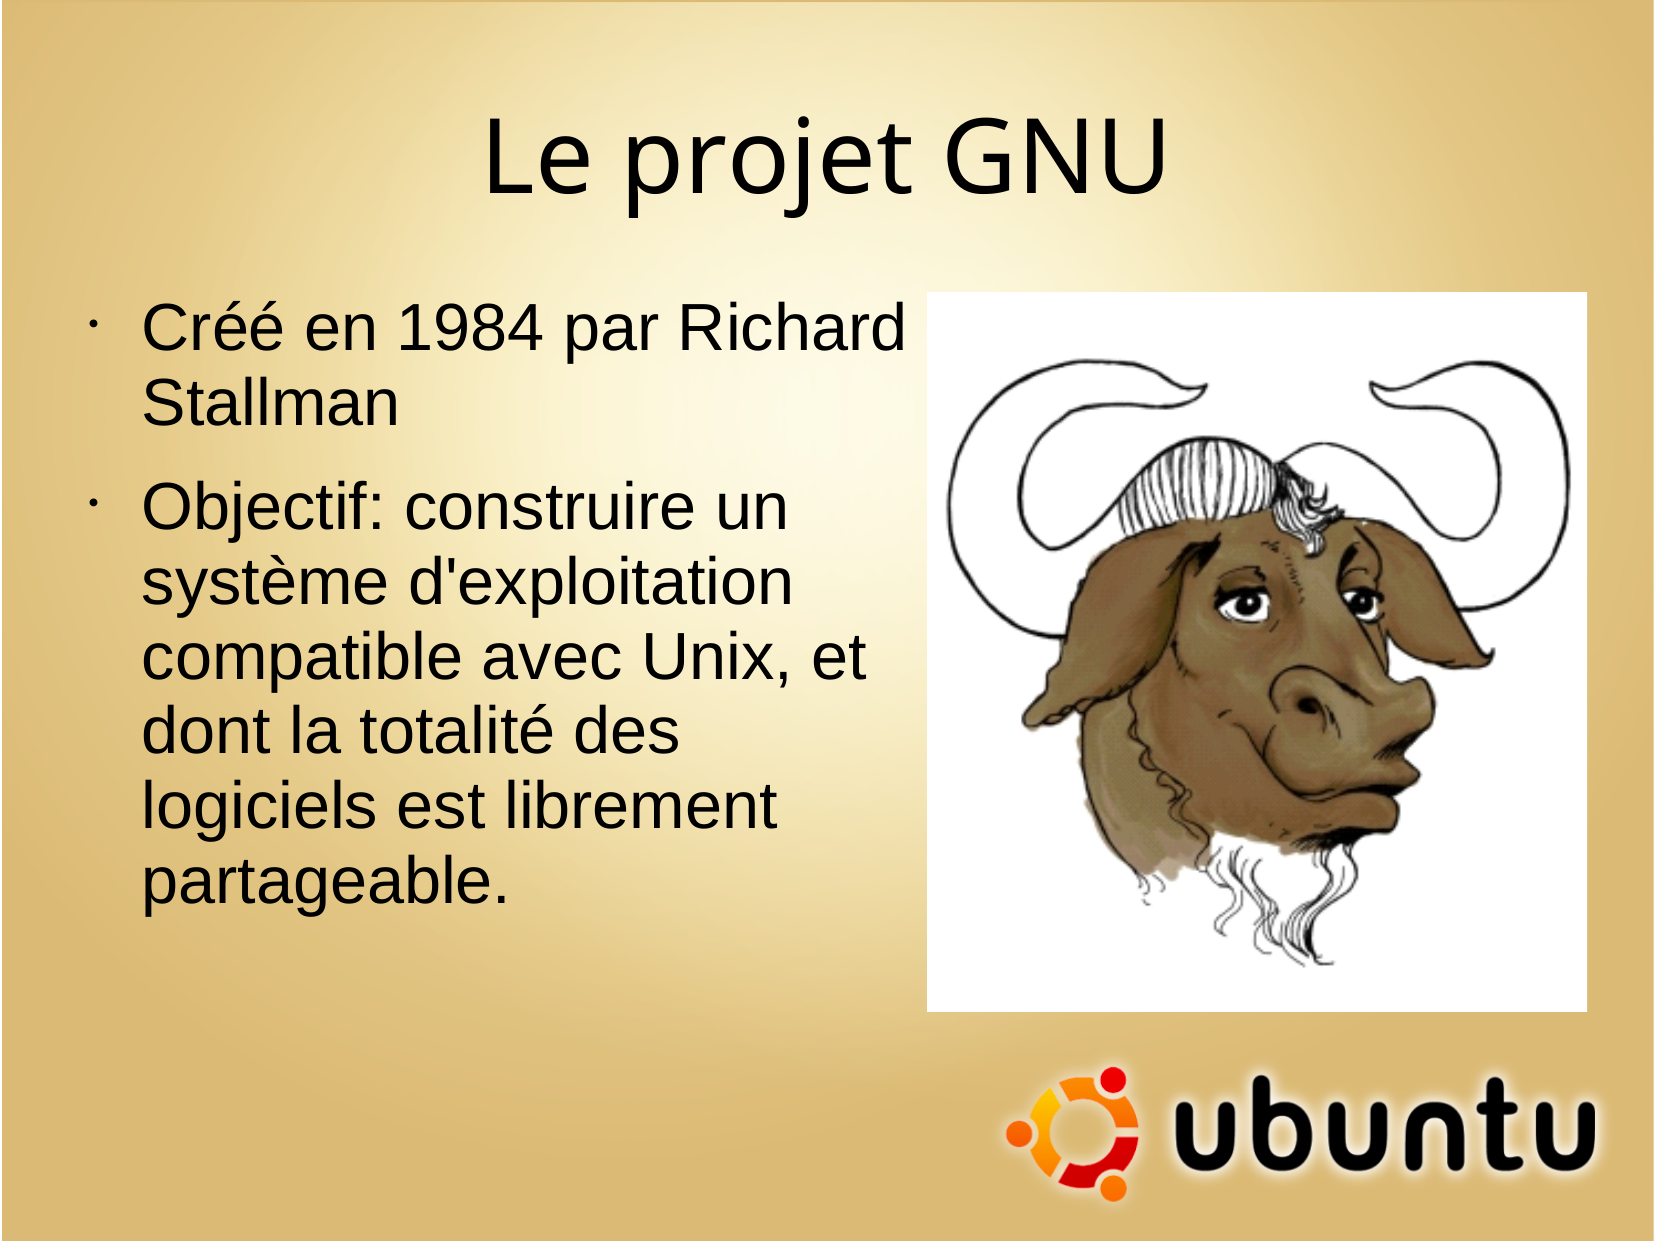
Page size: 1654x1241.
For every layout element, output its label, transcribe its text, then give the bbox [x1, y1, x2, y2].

title Le projet GNU [82, 49, 1571, 257]
list Créé en 1984 par Richard Stallman Objectif: construire un système d'exploitation compatible avec Unix, et dont la totalité des logiciels est librement partageable. [70, 290, 929, 1094]
picture [2, 0, 1654, 1241]
